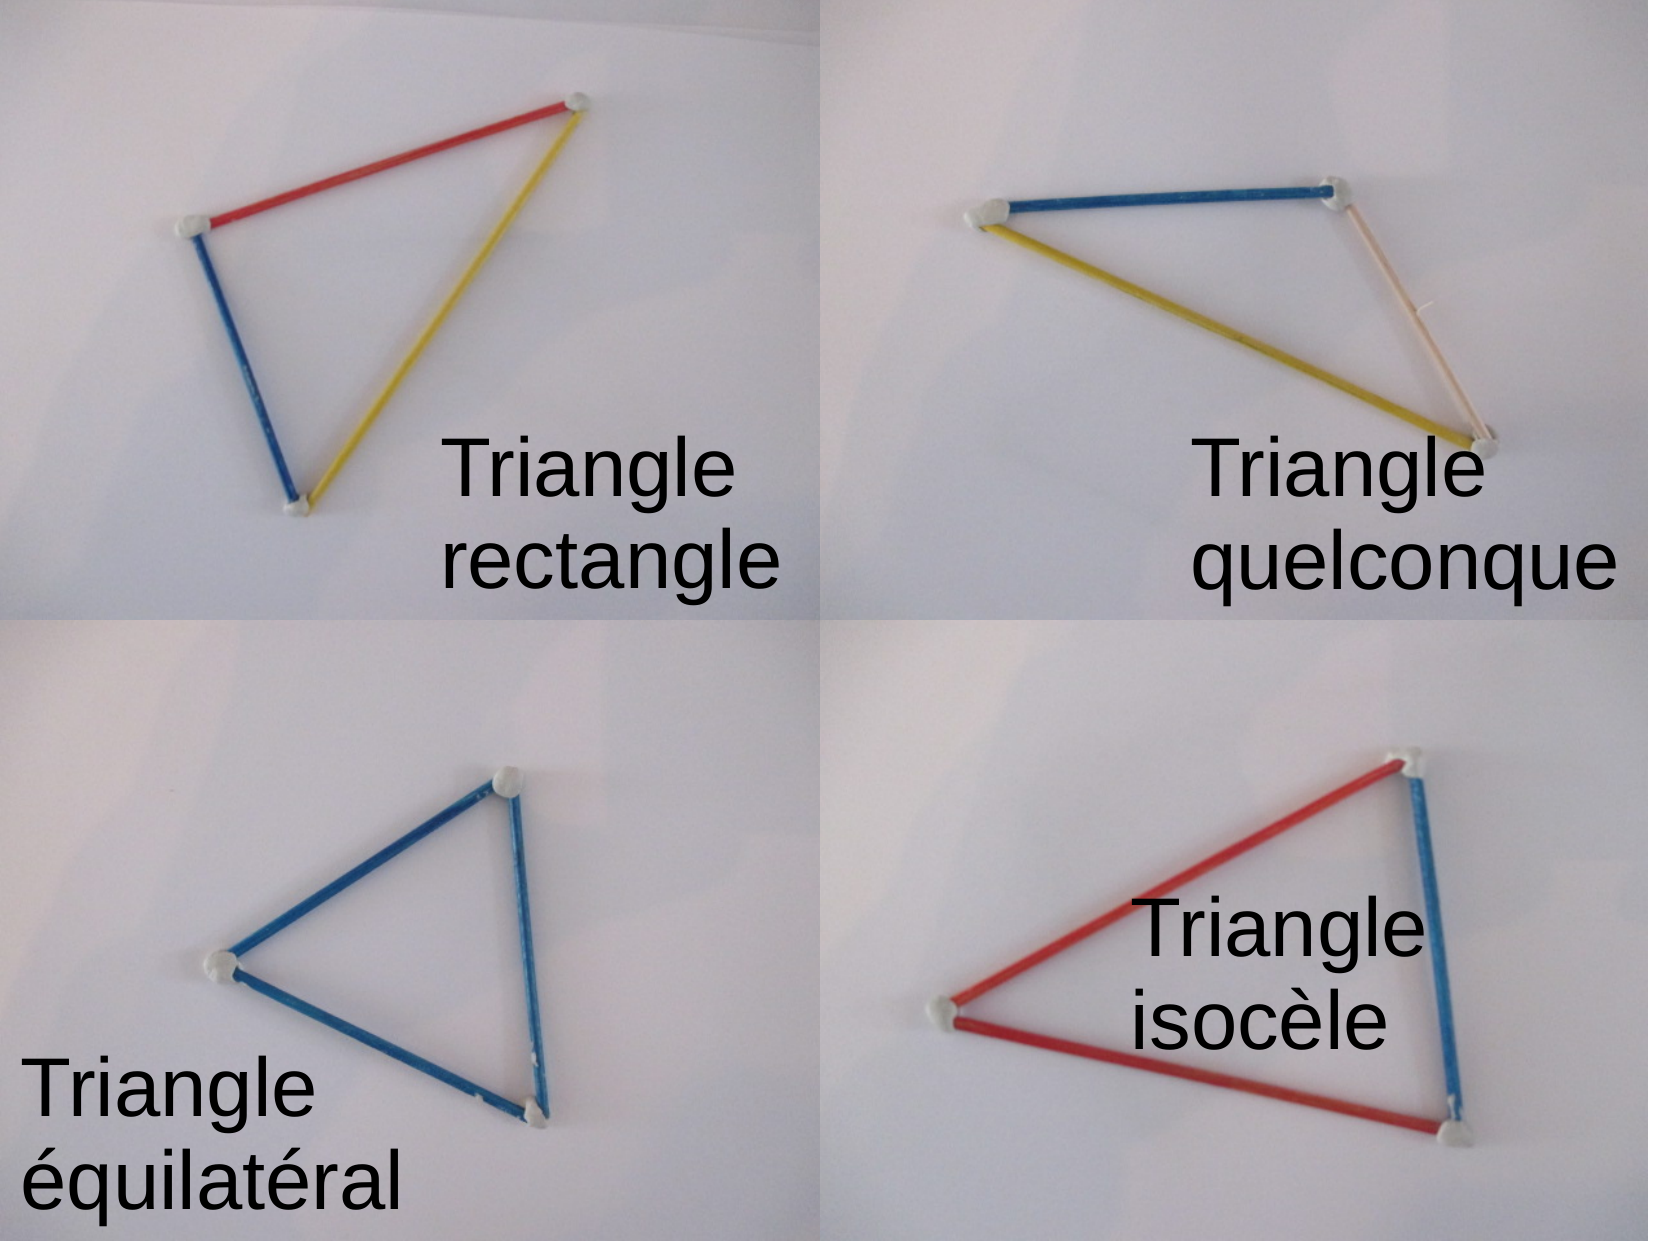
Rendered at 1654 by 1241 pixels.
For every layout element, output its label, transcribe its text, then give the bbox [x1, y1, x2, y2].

picture [0, 0, 1648, 1241]
text_box Triangle isocèle [1116, 874, 1444, 1075]
text_box Triangle rectangle [425, 413, 798, 615]
text_box Triangle quelconque [1175, 413, 1636, 615]
text_box Triangle équilatéral [5, 1033, 420, 1235]
